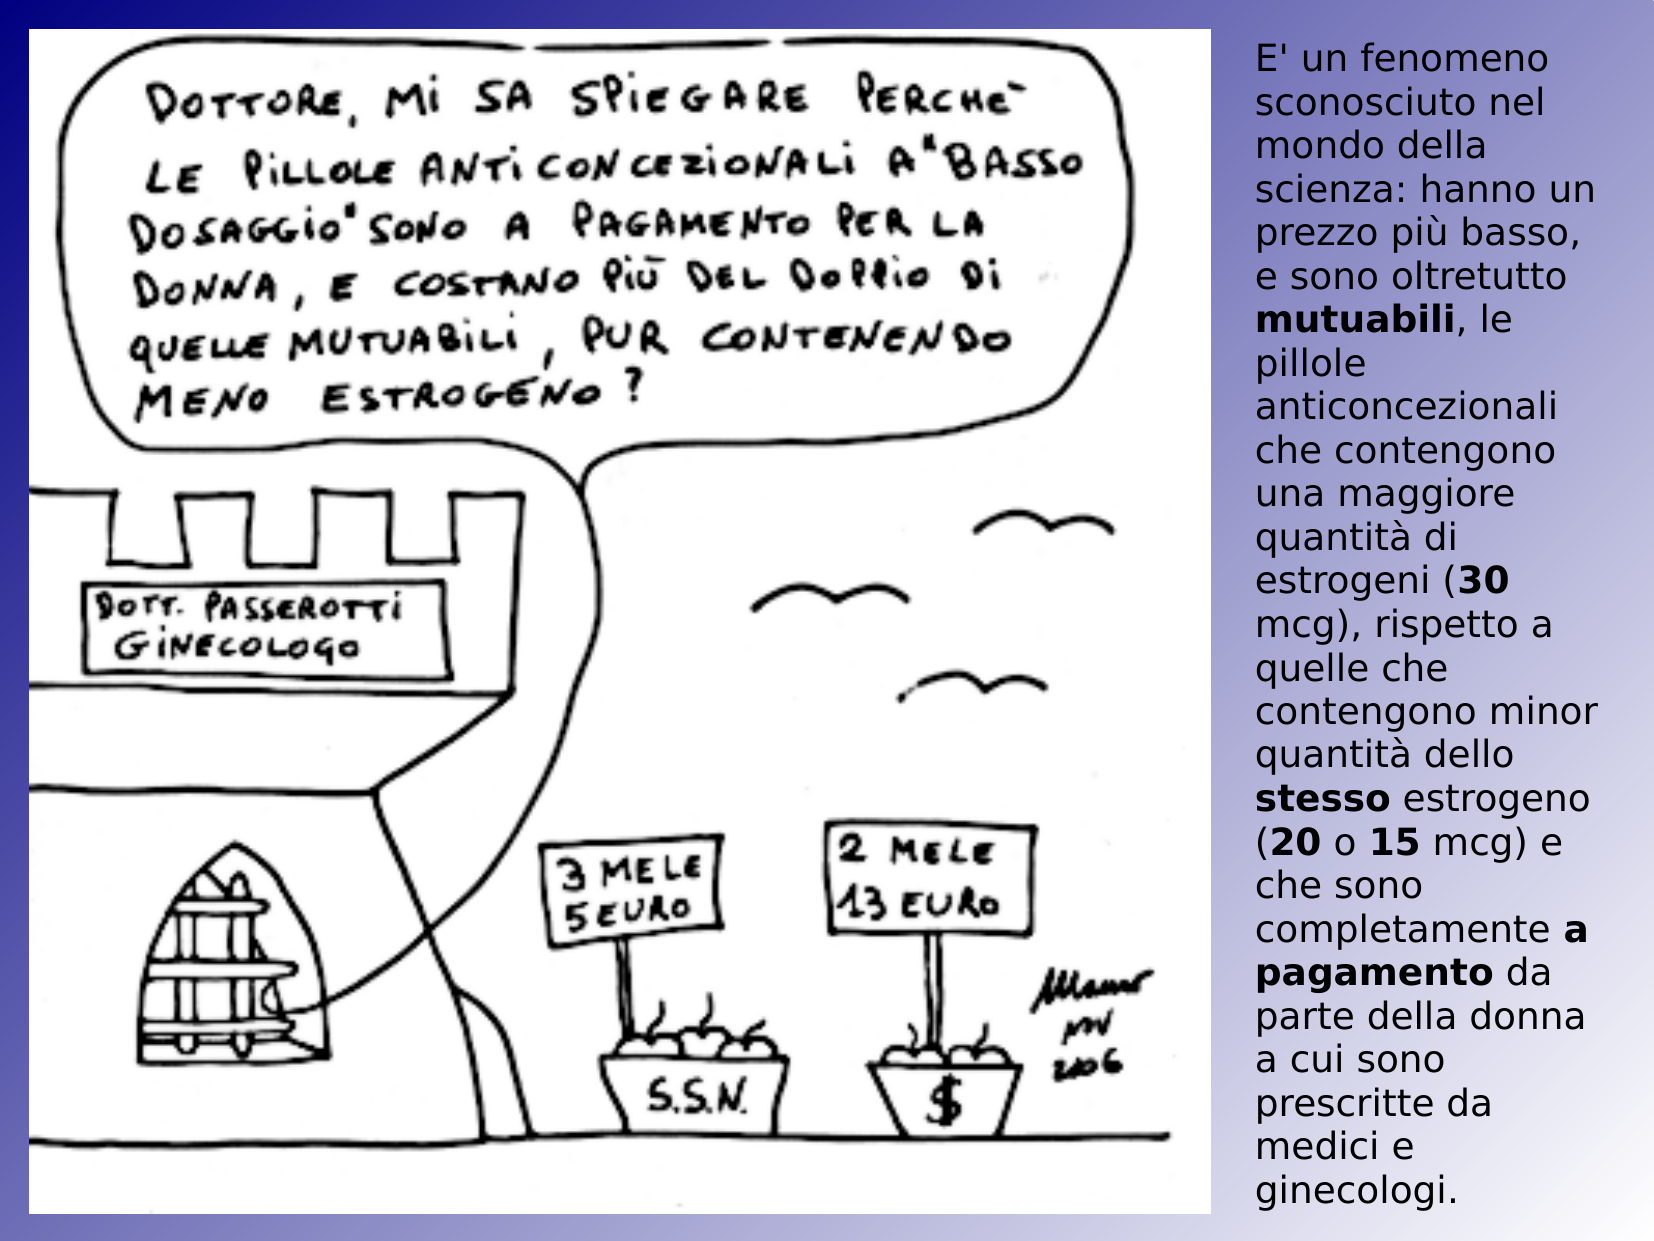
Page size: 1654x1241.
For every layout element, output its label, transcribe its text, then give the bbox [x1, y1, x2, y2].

text_box E' un fenomeno sconosciuto nel mondo della scienza: hanno un prezzo più basso, e sono oltretutto mutuabili, le pillole anticoncezionali che contengono una maggiore quantità di estrogeni (30 mcg), rispetto a quelle che contengono minor quantità dello stesso estrogeno (20 o 15 mcg) e che sono completamente a pagamento da parte della donna a cui sono prescritte da medici e ginecologi. [1240, 29, 1625, 1220]
picture [29, 29, 1211, 1214]
